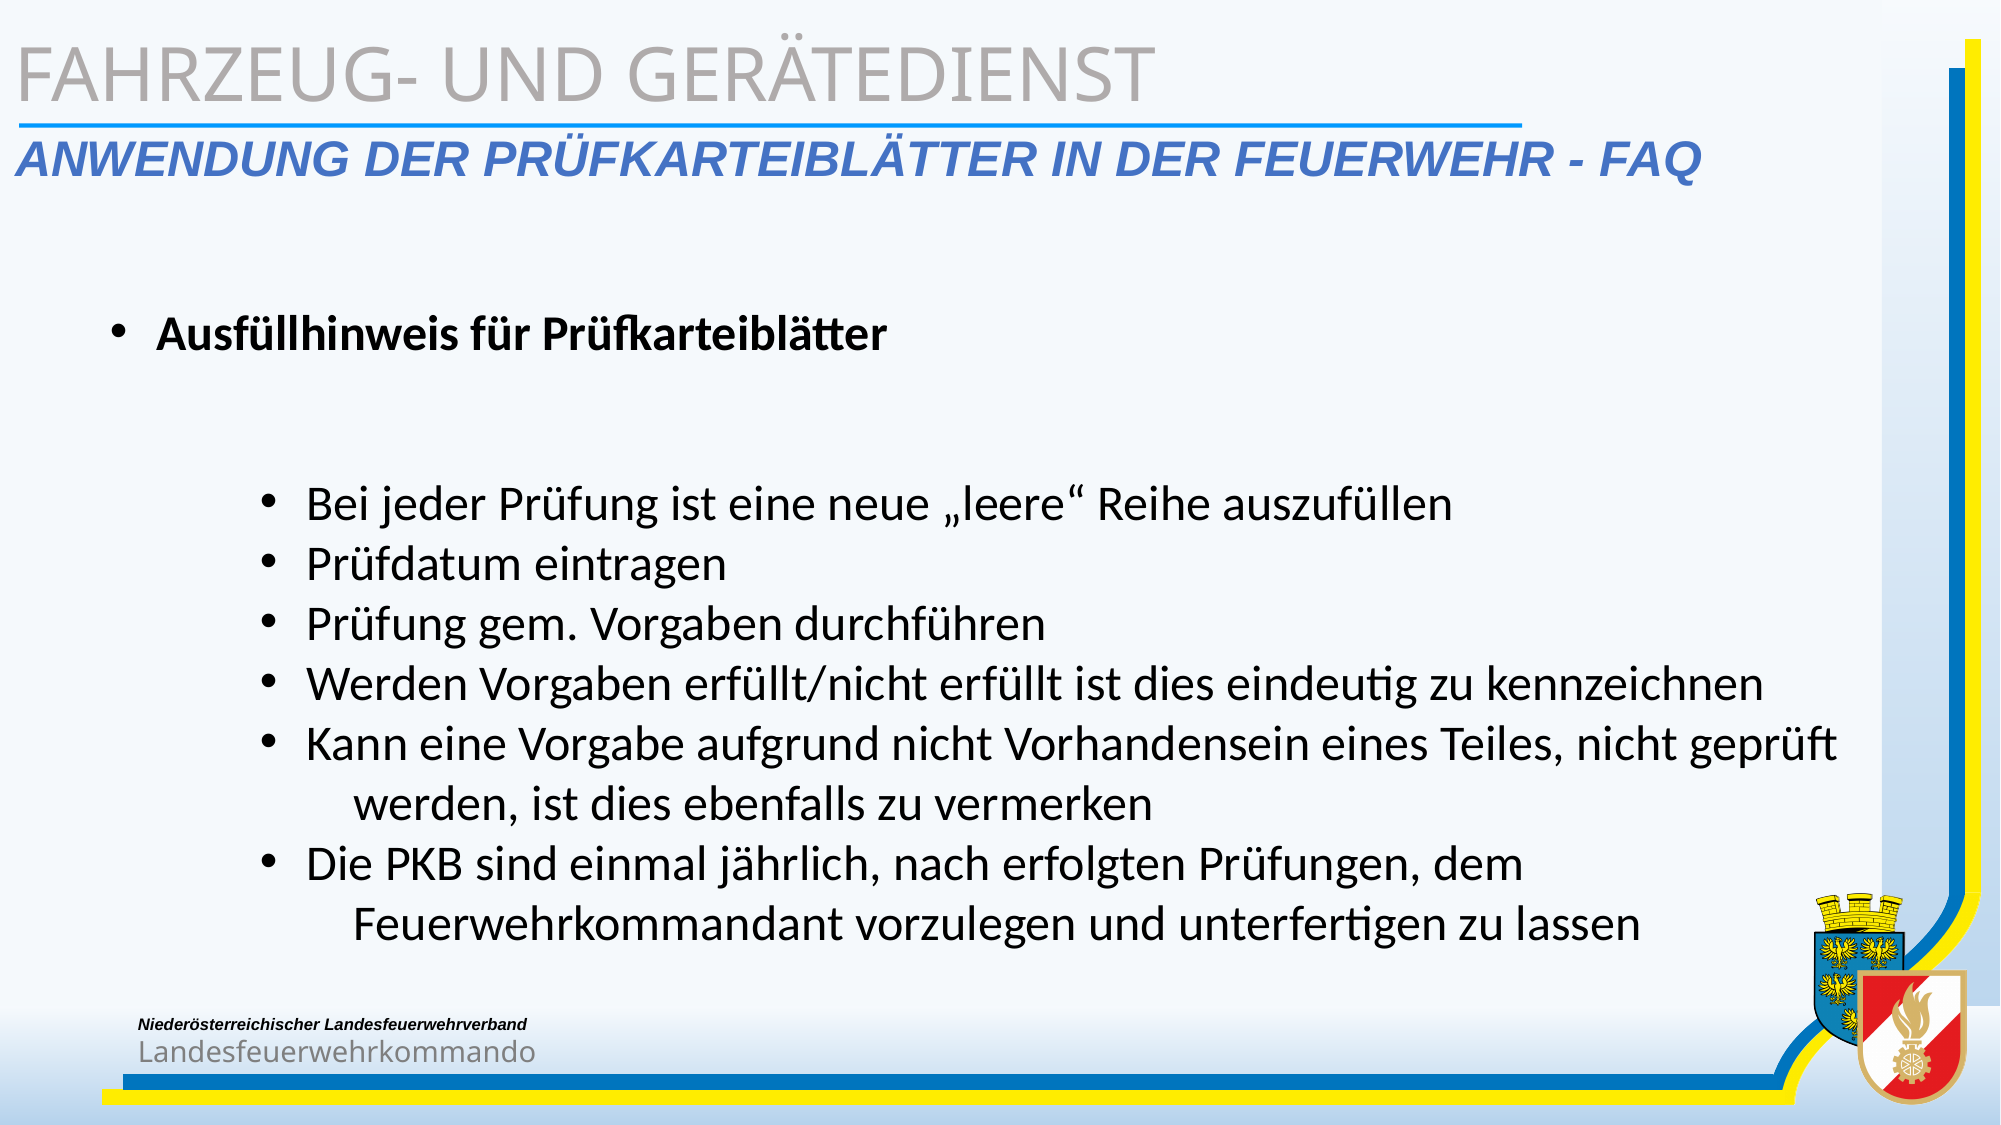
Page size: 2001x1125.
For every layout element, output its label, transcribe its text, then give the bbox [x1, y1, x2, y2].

text_box FAHRZEUG- UND GERÄTEDIENST [0, 0, 1574, 118]
text_box ANWENDUNG DER PRÜFKARTEIBLÄTTER IN DER FEUERWEHR - FAQ [0, 118, 1900, 195]
text_box Ausfüllhinweis für Prüfkarteiblätter Bei jeder Prüfung ist eine neue „leere“ Reihe auszufüllen Prüfdatum eintragen Prüfung gem. Vorgaben durchführen Werden Vorgaben erfüllt/nicht erfüllt ist dies eindeutig zu kennzeichnen Kann eine Vorgabe aufgrund nicht Vorhandensein eines Teiles, nicht geprüft werden, ist dies ebenfalls zu vermerken Die PKB sind einmal jährlich, nach erfolgten Prüfungen, dem Feuerwehrkommandant vorzulegen und unterfertigen zu lassen [94, 292, 1941, 965]
